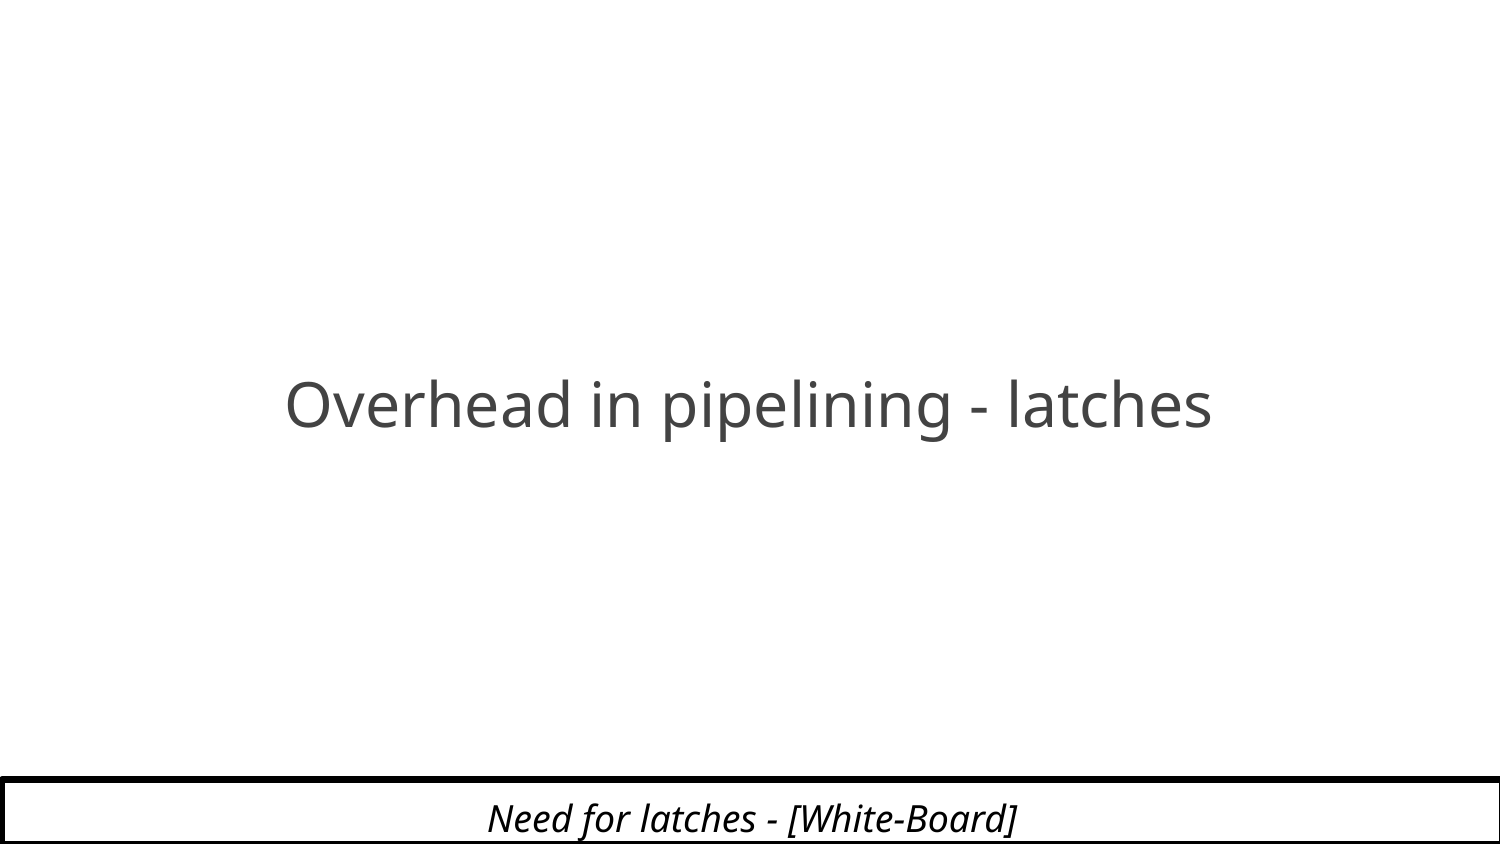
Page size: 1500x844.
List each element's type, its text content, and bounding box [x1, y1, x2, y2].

text_box Need for latches - [White-Board] [2, 779, 1500, 844]
text_box Overhead in pipelining - latches [0, 300, 1500, 505]
